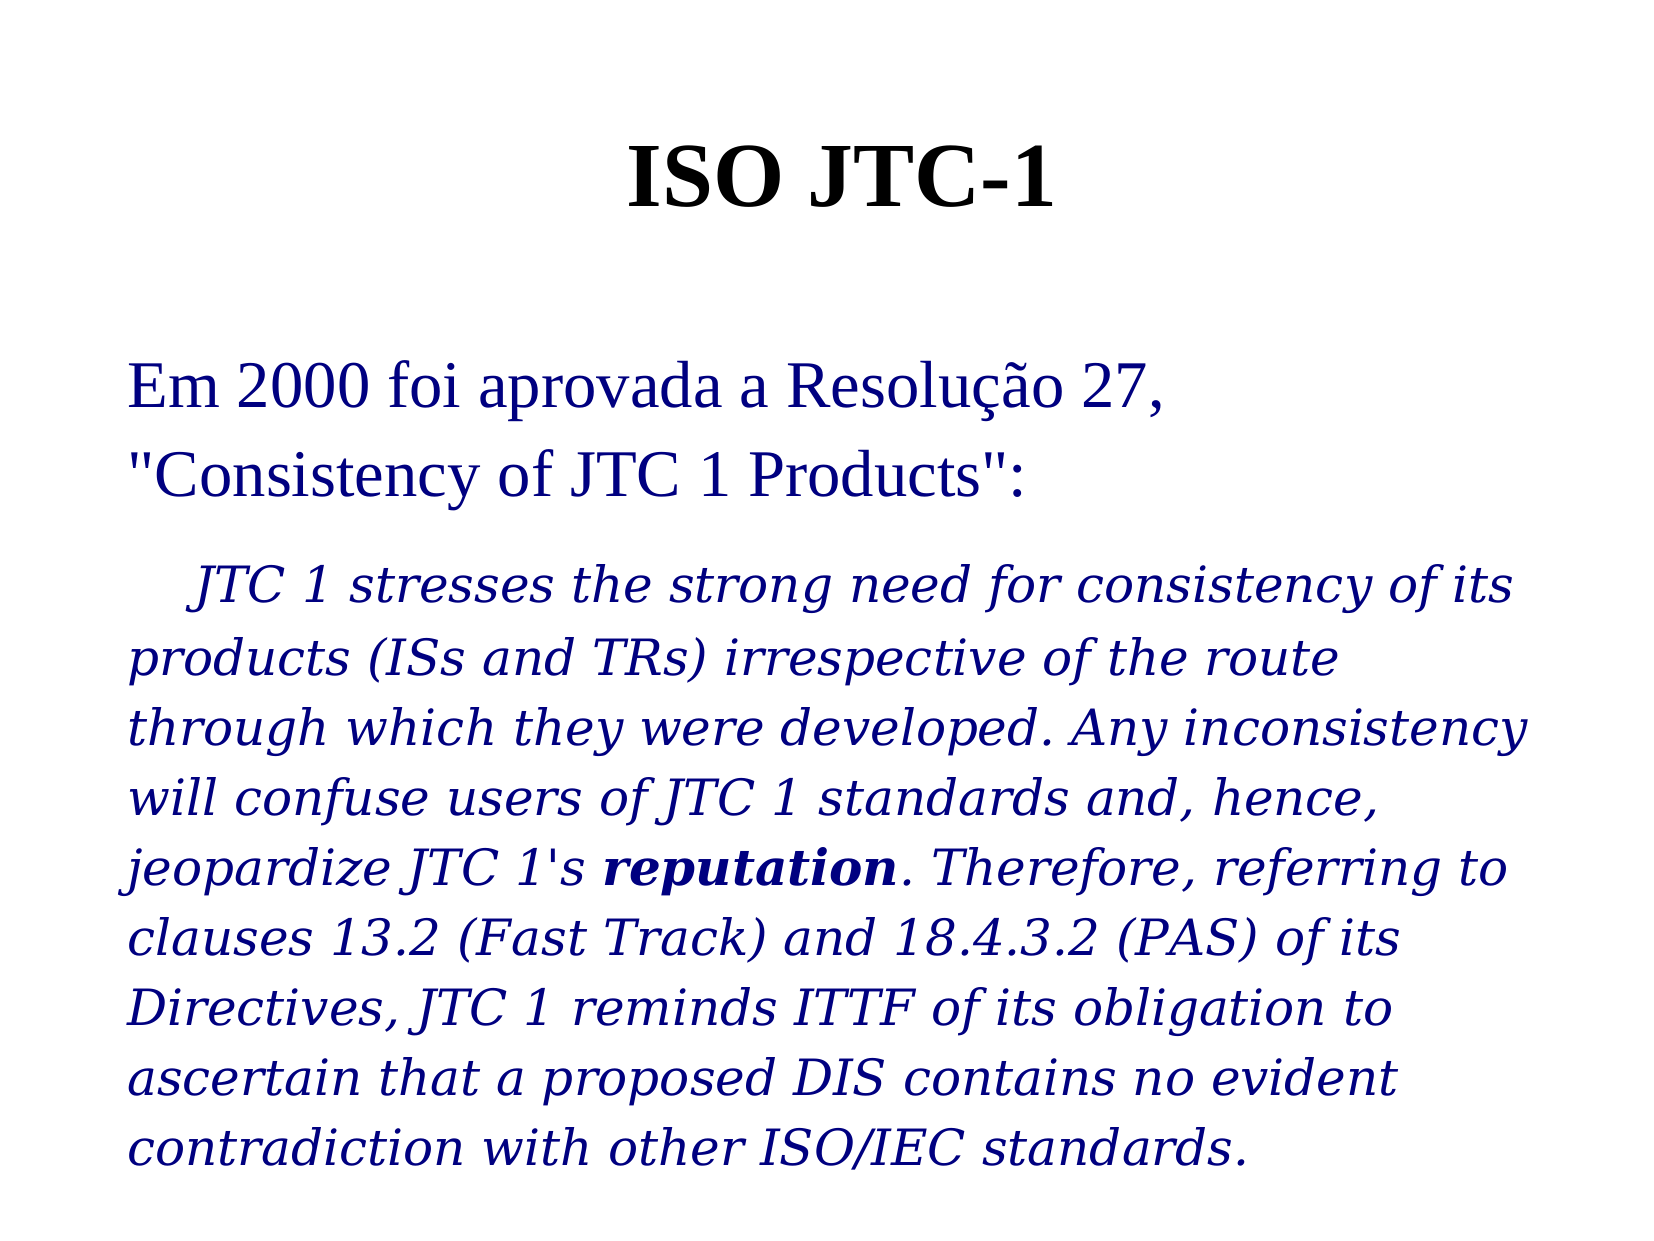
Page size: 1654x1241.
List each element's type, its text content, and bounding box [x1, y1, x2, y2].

title ISO JTC-1 [204, 81, 1480, 269]
text_box Em 2000 foi aprovada a Resolução 27, "Consistency of JTC 1 Products": JTC 1 stresses the strong need for consistency of its products (ISs and TRs) irrespective of the route through which they were developed. Any inconsistency will confuse users of JTC 1 standards and, hence, jeopardize JTC 1's reputation. Therefore, referring to clauses 13.2 (Fast Track) and 18.4.3.2 (PAS) of its Directives, JTC 1 reminds ITTF of its obligation to ascertain that a proposed DIS contains no evident contradiction with other ISO/IEC standards. [125, 333, 1546, 1186]
